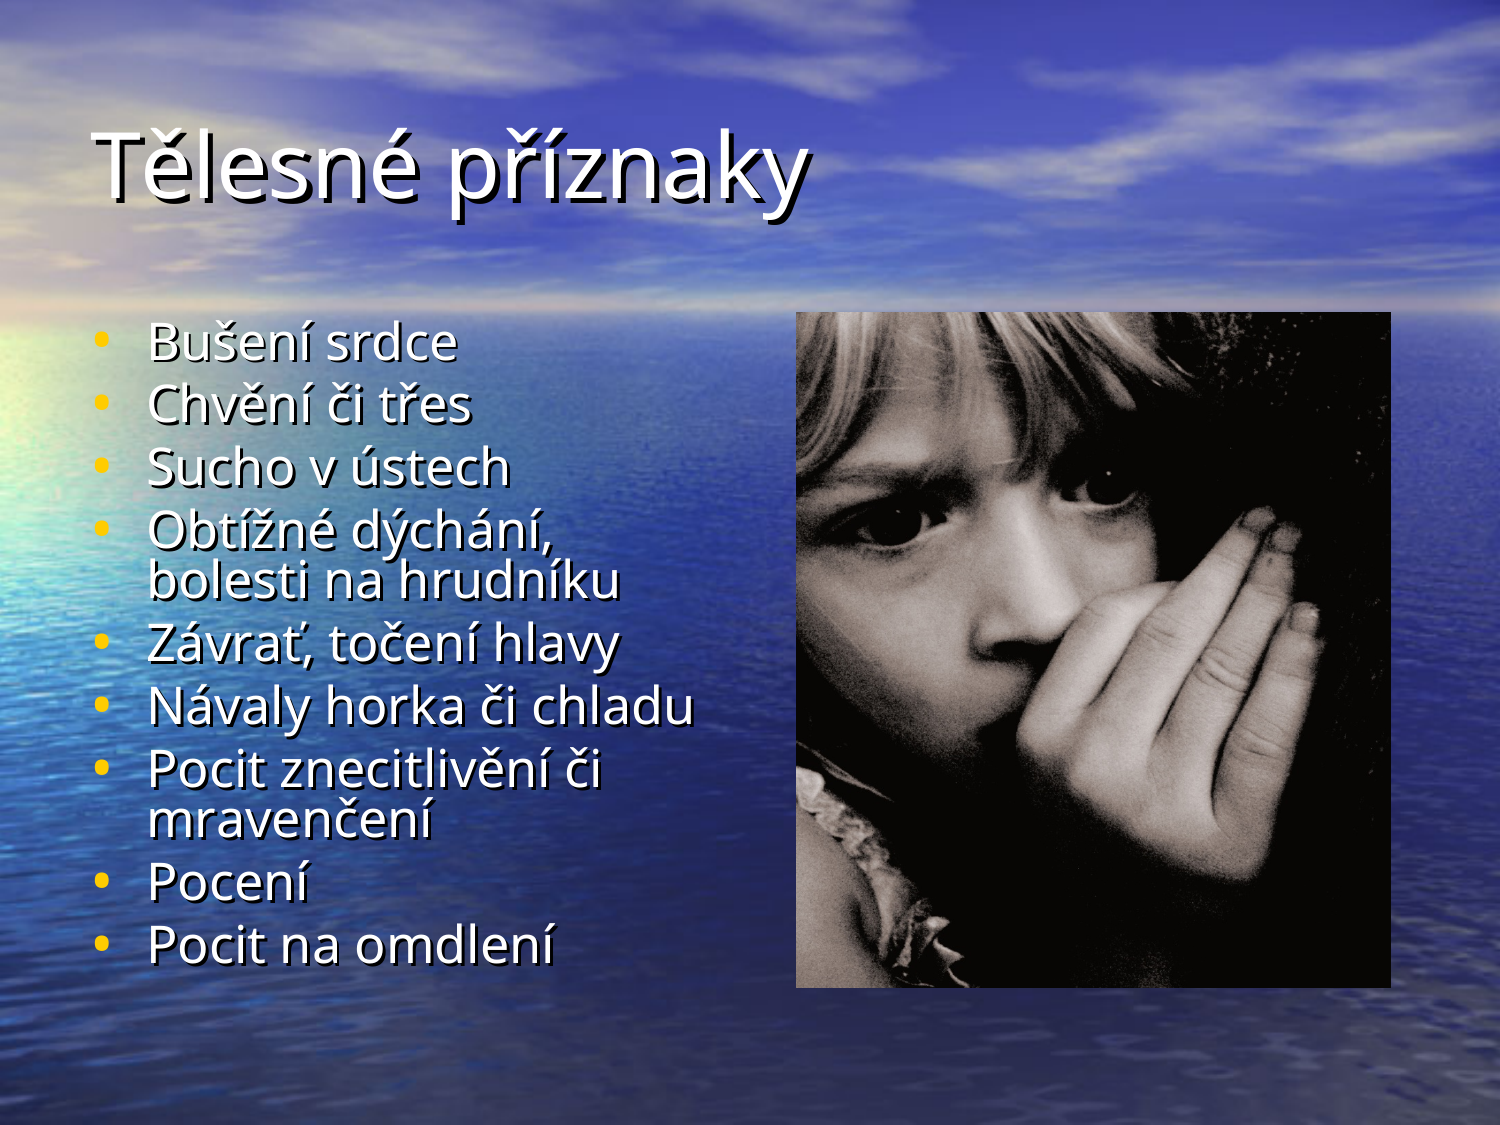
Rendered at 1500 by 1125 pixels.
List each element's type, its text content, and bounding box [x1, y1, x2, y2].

text_box [796, 312, 1391, 988]
picture [0, 0, 1500, 1125]
title Tělesné příznaky [75, 47, 1426, 276]
list Bušení srdce Chvění či třes Sucho v ústech Obtížné dýchání, bolesti na hrudníku Závrať, točení hlavy Návaly horka či chladu Pocit znecitlivění či mravenčení Pocení Pocit na omdlení [75, 312, 738, 988]
